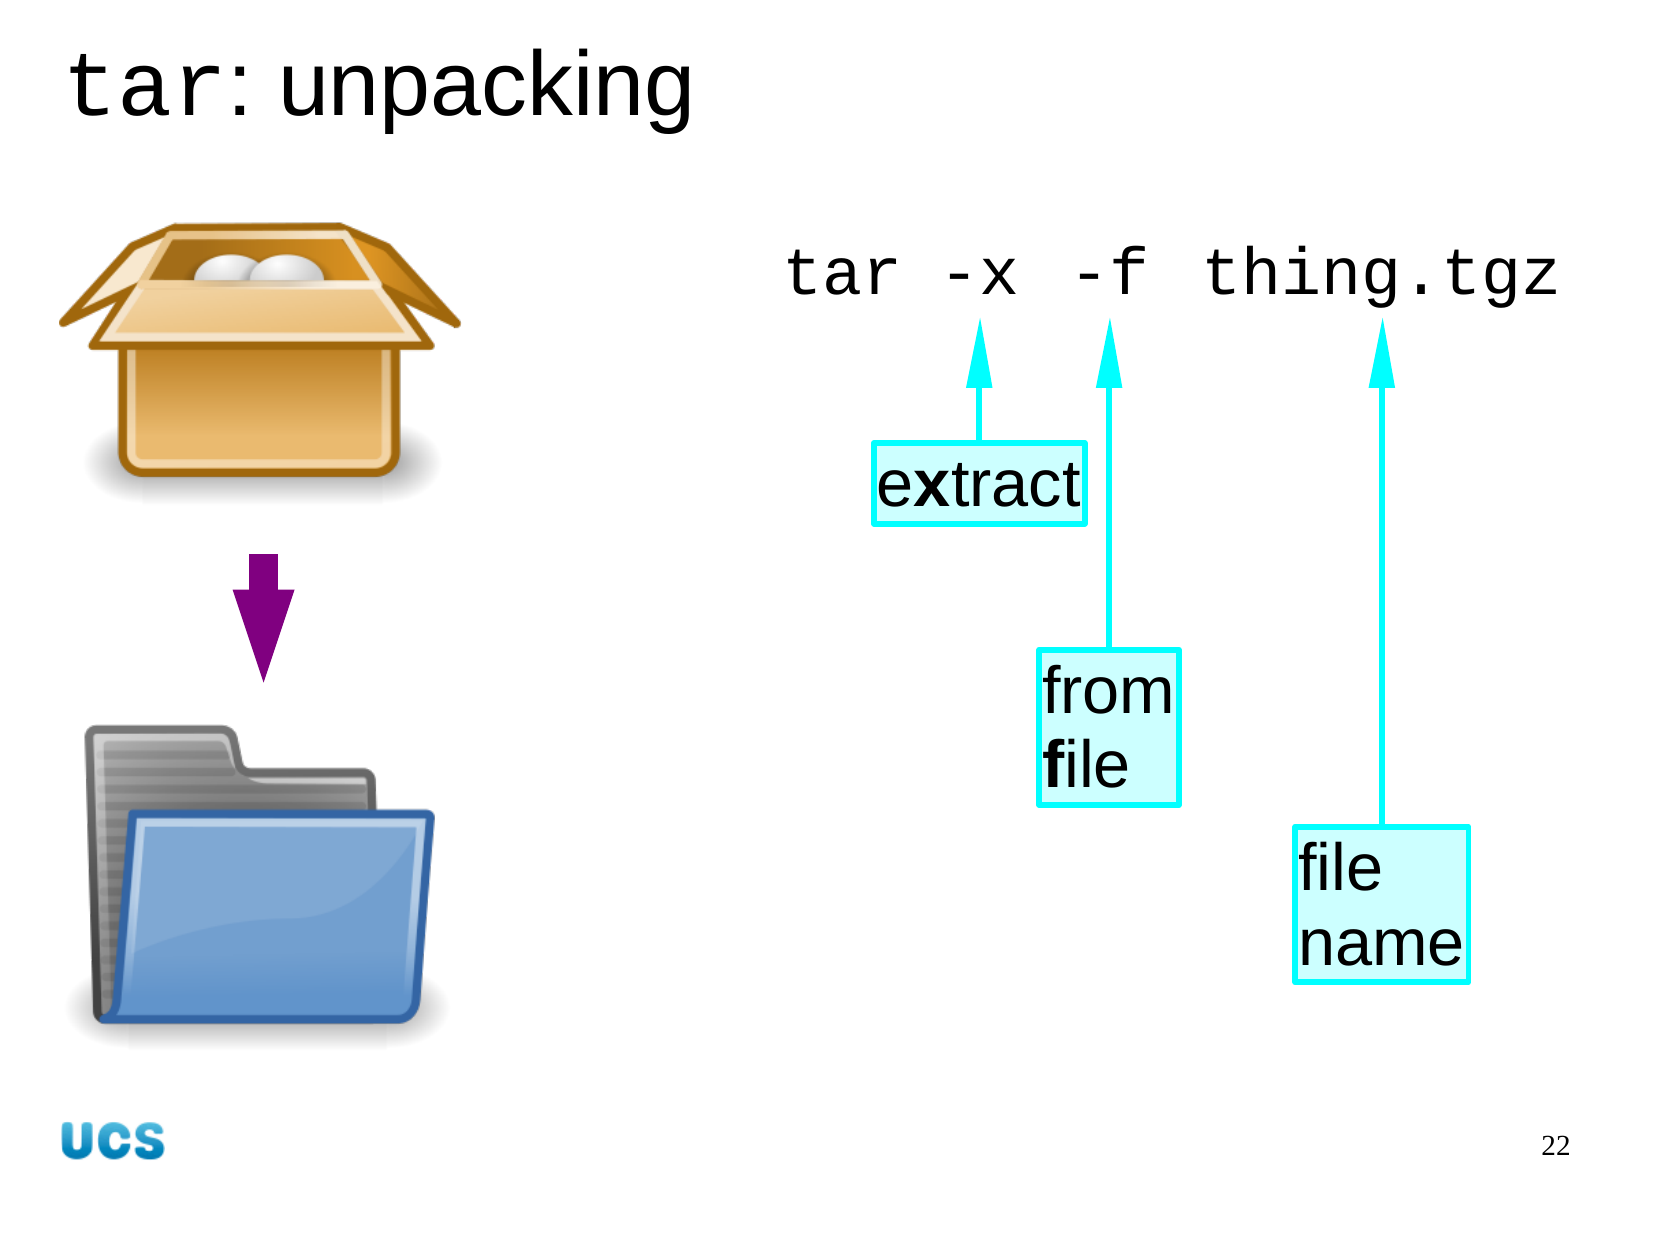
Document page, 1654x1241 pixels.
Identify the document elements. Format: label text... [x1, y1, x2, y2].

text_box -f [1066, 236, 1153, 318]
picture [61, 1121, 165, 1161]
text_box file name [1295, 826, 1469, 983]
text_box tar [779, 236, 906, 318]
text_box extract [874, 442, 1085, 524]
text_box from file [1039, 649, 1179, 806]
text_box thing.tgz [1198, 236, 1565, 318]
text_box -x [936, 236, 1023, 318]
picture [59, 145, 469, 555]
picture [59, 682, 469, 1092]
text_box tar: unpacking [59, 29, 700, 146]
